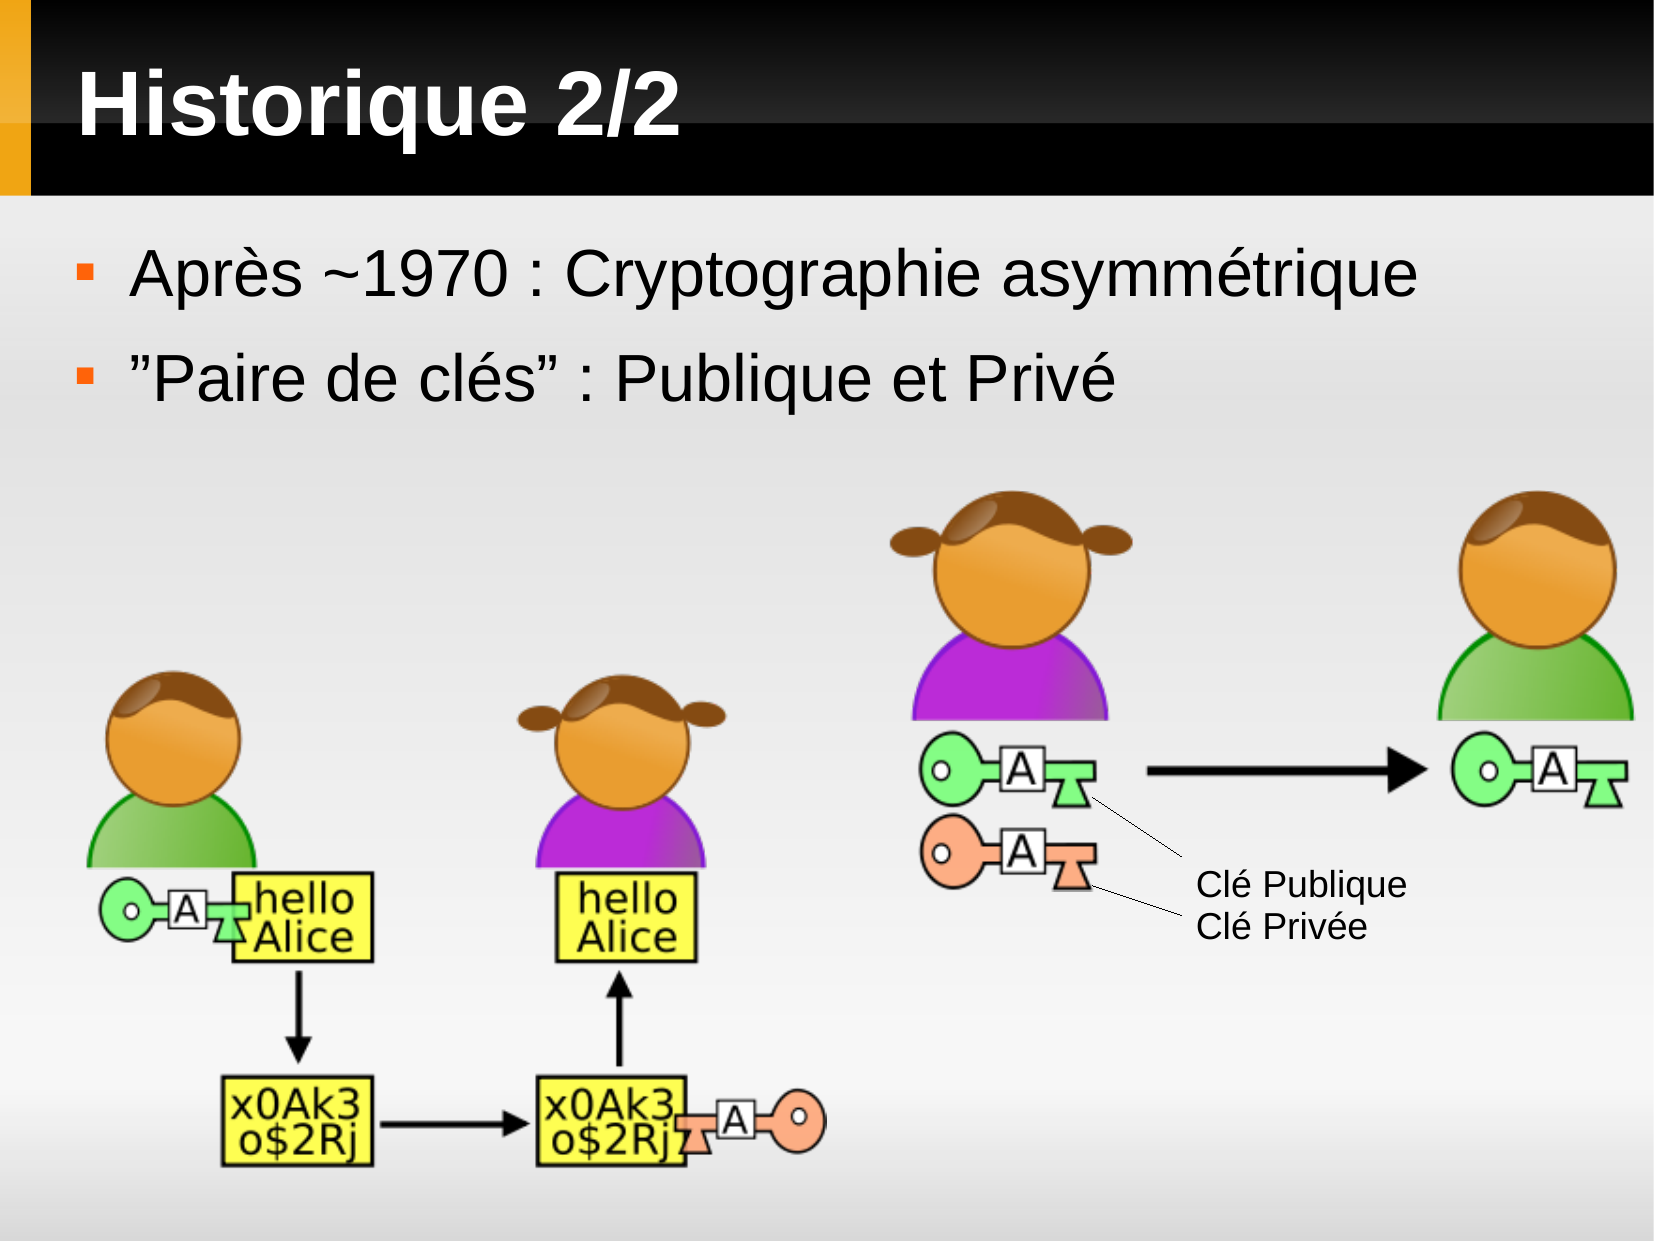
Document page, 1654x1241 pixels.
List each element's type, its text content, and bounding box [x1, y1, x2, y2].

picture [0, 0, 1654, 1241]
title Historique 2/2 [76, 7, 1565, 200]
list Après ~1970 : Cryptographie asymmétrique ”Paire de clés” : Publique et Privé [59, 236, 1548, 416]
text_box Clé Publique Clé Privée [1181, 856, 1625, 956]
